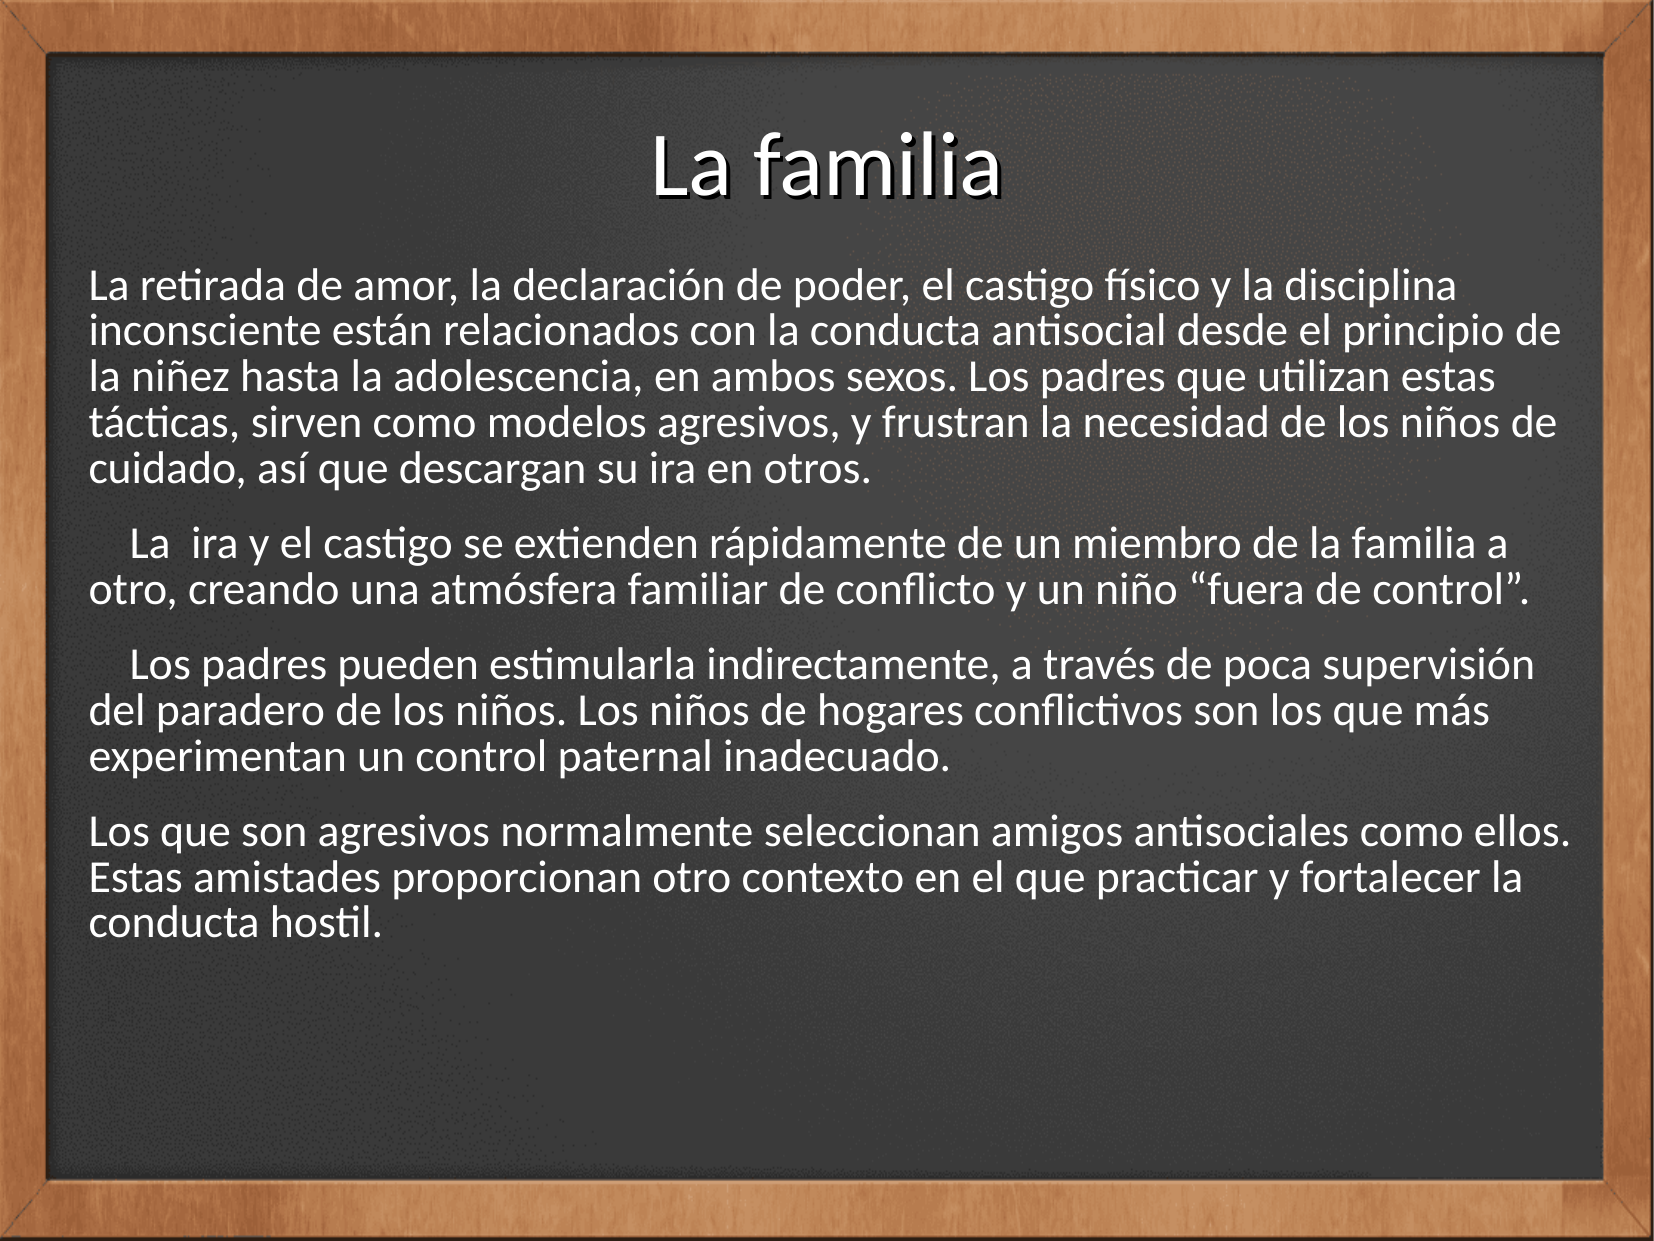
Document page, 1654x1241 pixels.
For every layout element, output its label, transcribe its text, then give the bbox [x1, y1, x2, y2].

picture [0, 0, 1654, 1241]
title La familia [82, 88, 1571, 257]
list La retirada de amor, la declaración de poder, el castigo físico y la disciplina inconsciente están relacionados con la conducta antisocial desde el principio de la niñez hasta la adolescencia, en ambos sexos. Los padres que utilizan estas tácticas, sirven como modelos agresivos, y frustran la necesidad de los niños de cuidado, así que descargan su ira en otros. La ira y el castigo se extienden rápidamente de un miembro de la familia a otro, creando una atmósfera familiar de conflicto y un niño “fuera de control”. Los padres pueden estimularla indirectamente, a través de poca supervisión del paradero de los niños. Los niños de hogares conflictivos son los que más experimentan un control paternal inadecuado. Los que son agresivos normalmente seleccionan amigos antisociales como ellos. Estas amistades proporcionan otro contexto en el que practicar y fortalecer la conducta hostil. [88, 265, 1577, 1085]
